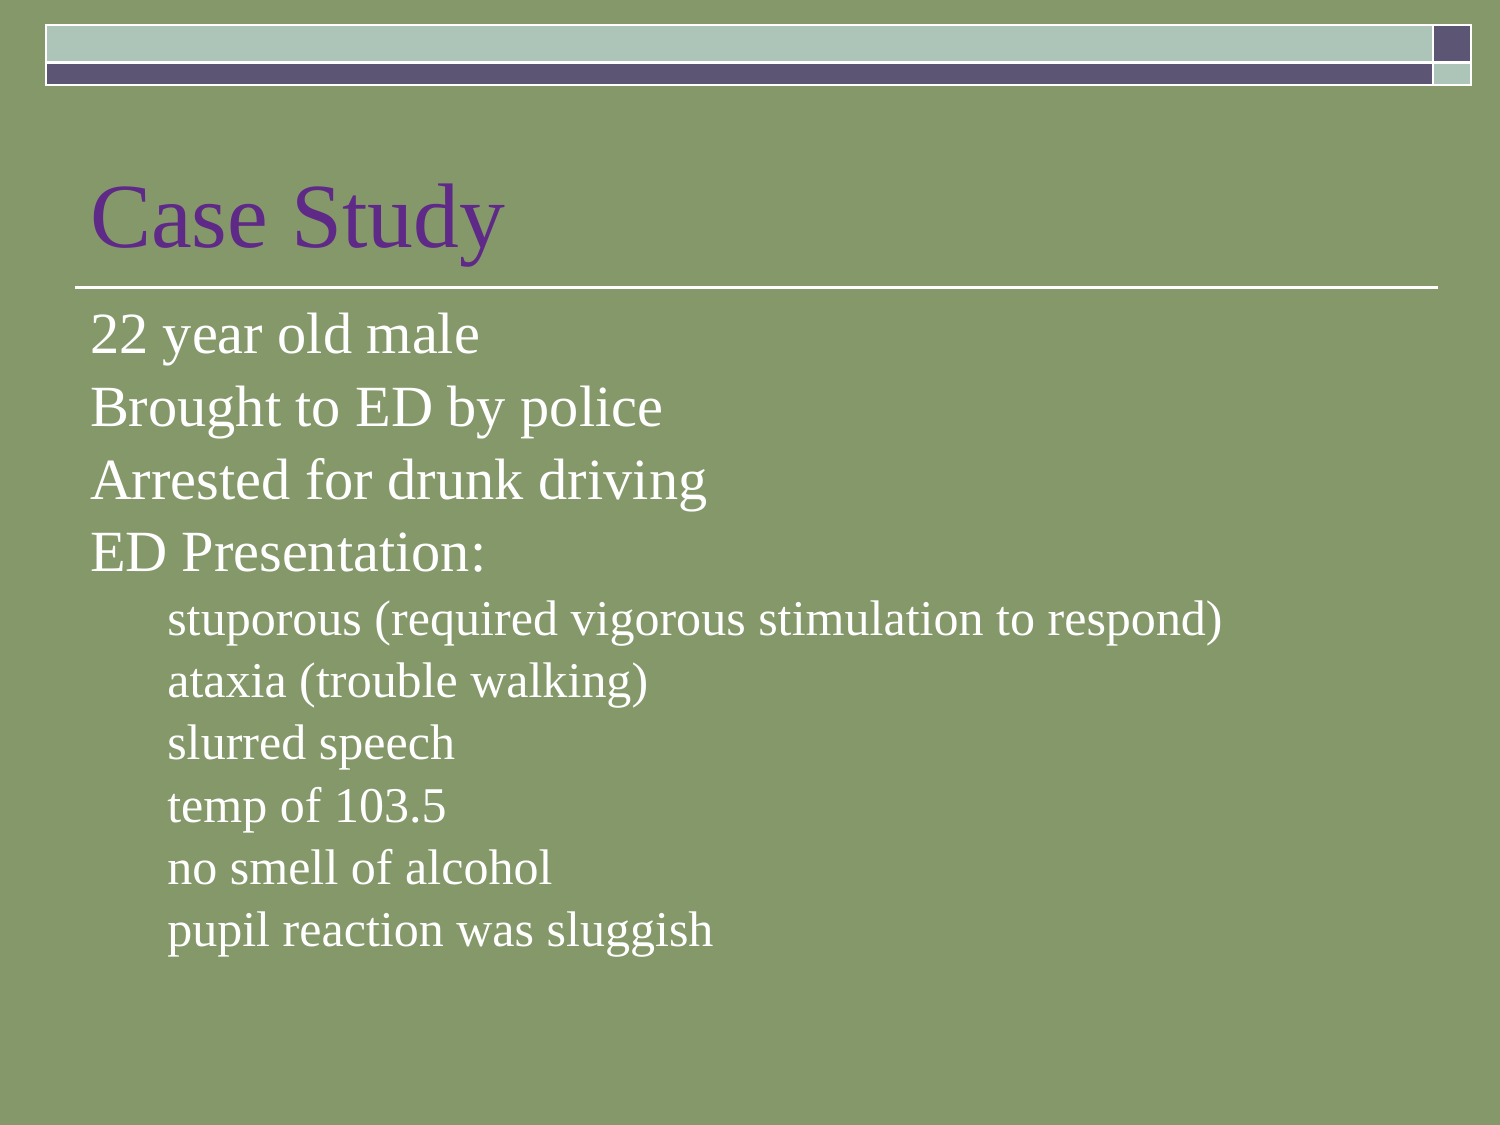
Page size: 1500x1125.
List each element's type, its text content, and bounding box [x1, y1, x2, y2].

list 22 year old male Brought to ED by police Arrested for drunk driving ED Presentation: stuporous (required vigorous stimulation to respond) ataxia (trouble walking) slurred speech temp of 103.5 no smell of alcohol pupil reaction was sluggish [75, 299, 1426, 1043]
title Case Study [75, 87, 1426, 275]
